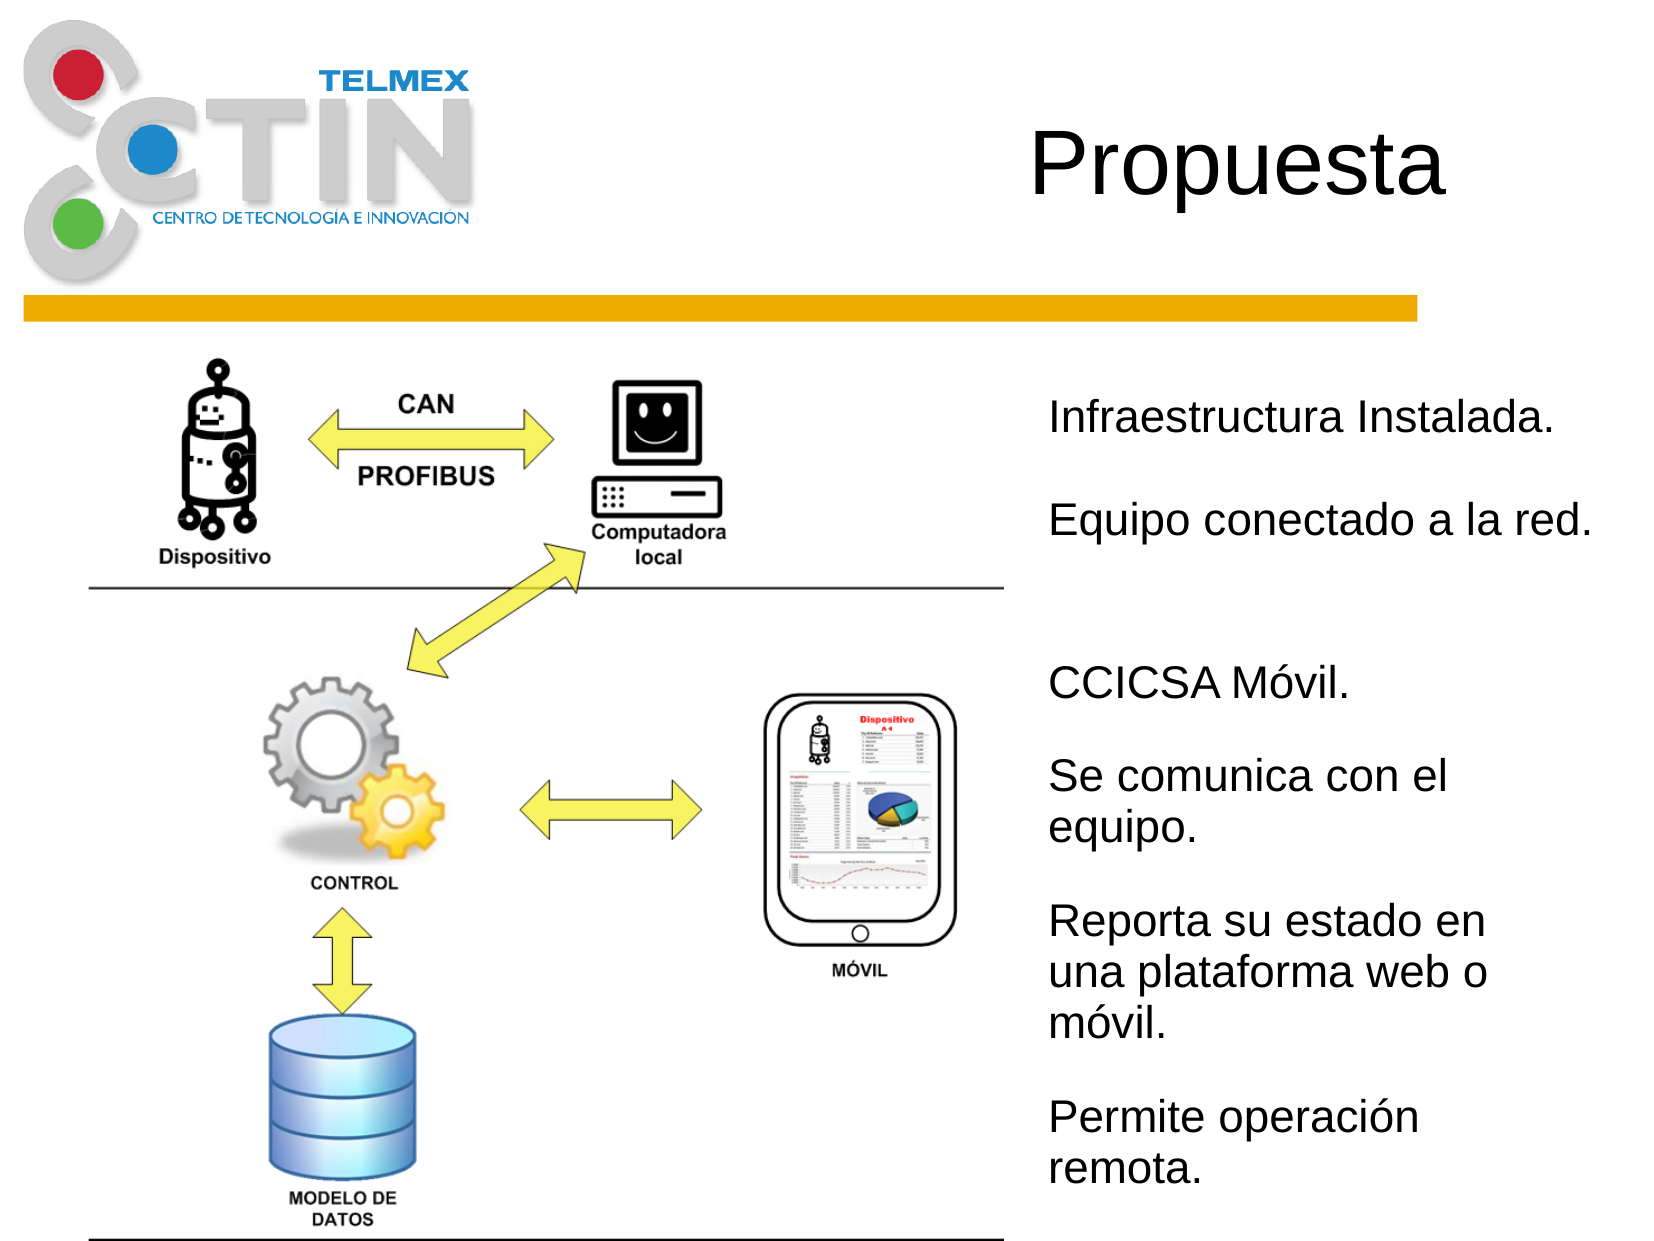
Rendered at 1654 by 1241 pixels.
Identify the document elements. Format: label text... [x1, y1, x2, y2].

title Propuesta [944, 59, 1447, 267]
picture [88, 324, 1004, 1241]
text_box CCICSA Móvil. Se comunica con el equipo. Reporta su estado en una plataforma web o móvil. Permite operación remota. [1033, 649, 1565, 1201]
picture [0, 3, 502, 296]
text_box Infraestructura Instalada. Equipo conectado a la red. [1033, 383, 1638, 553]
